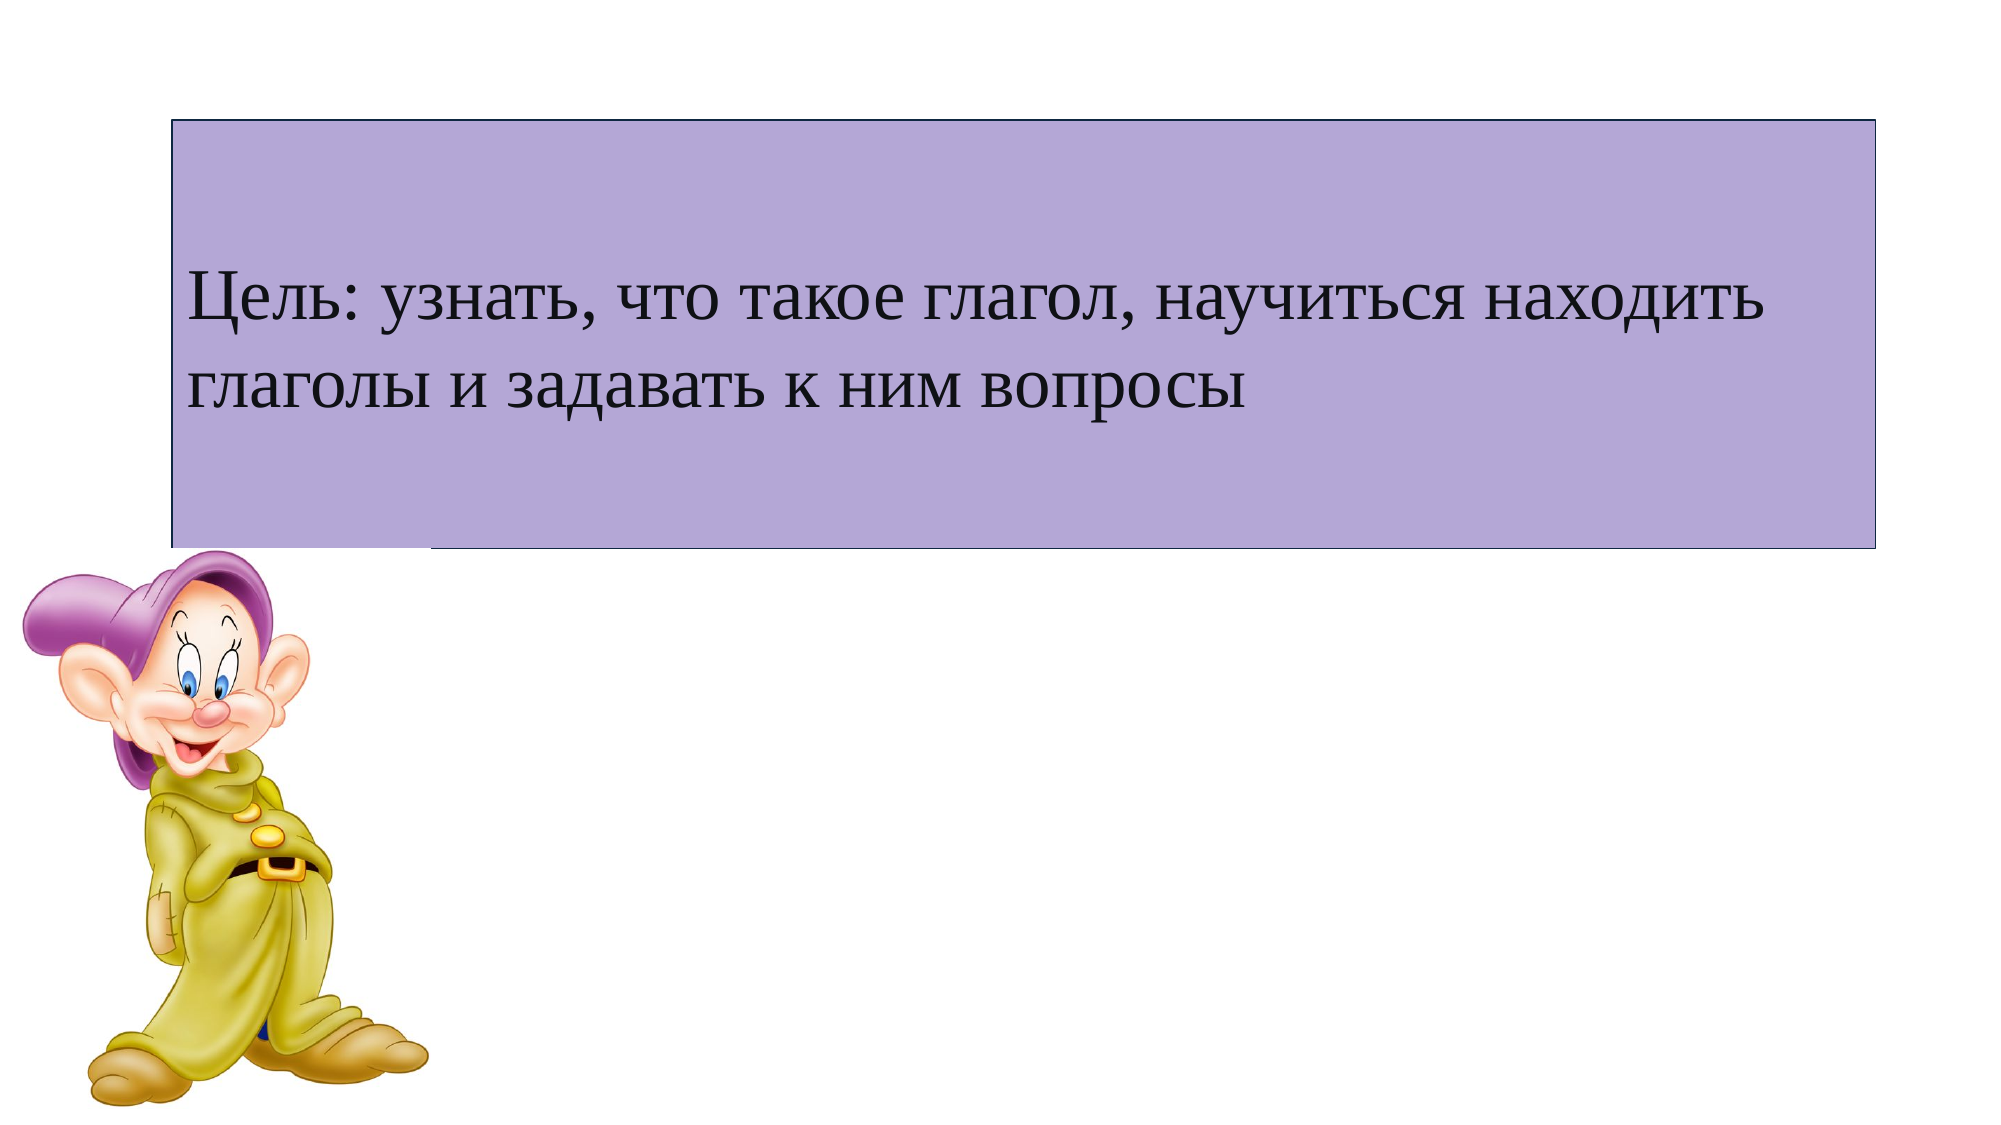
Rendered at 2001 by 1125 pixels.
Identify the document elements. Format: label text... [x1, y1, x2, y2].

text_box Цель: узнать, что такое глагол, научиться находить глаголы и задавать к ним вопросы [172, 120, 1876, 549]
picture [20, 548, 431, 1109]
